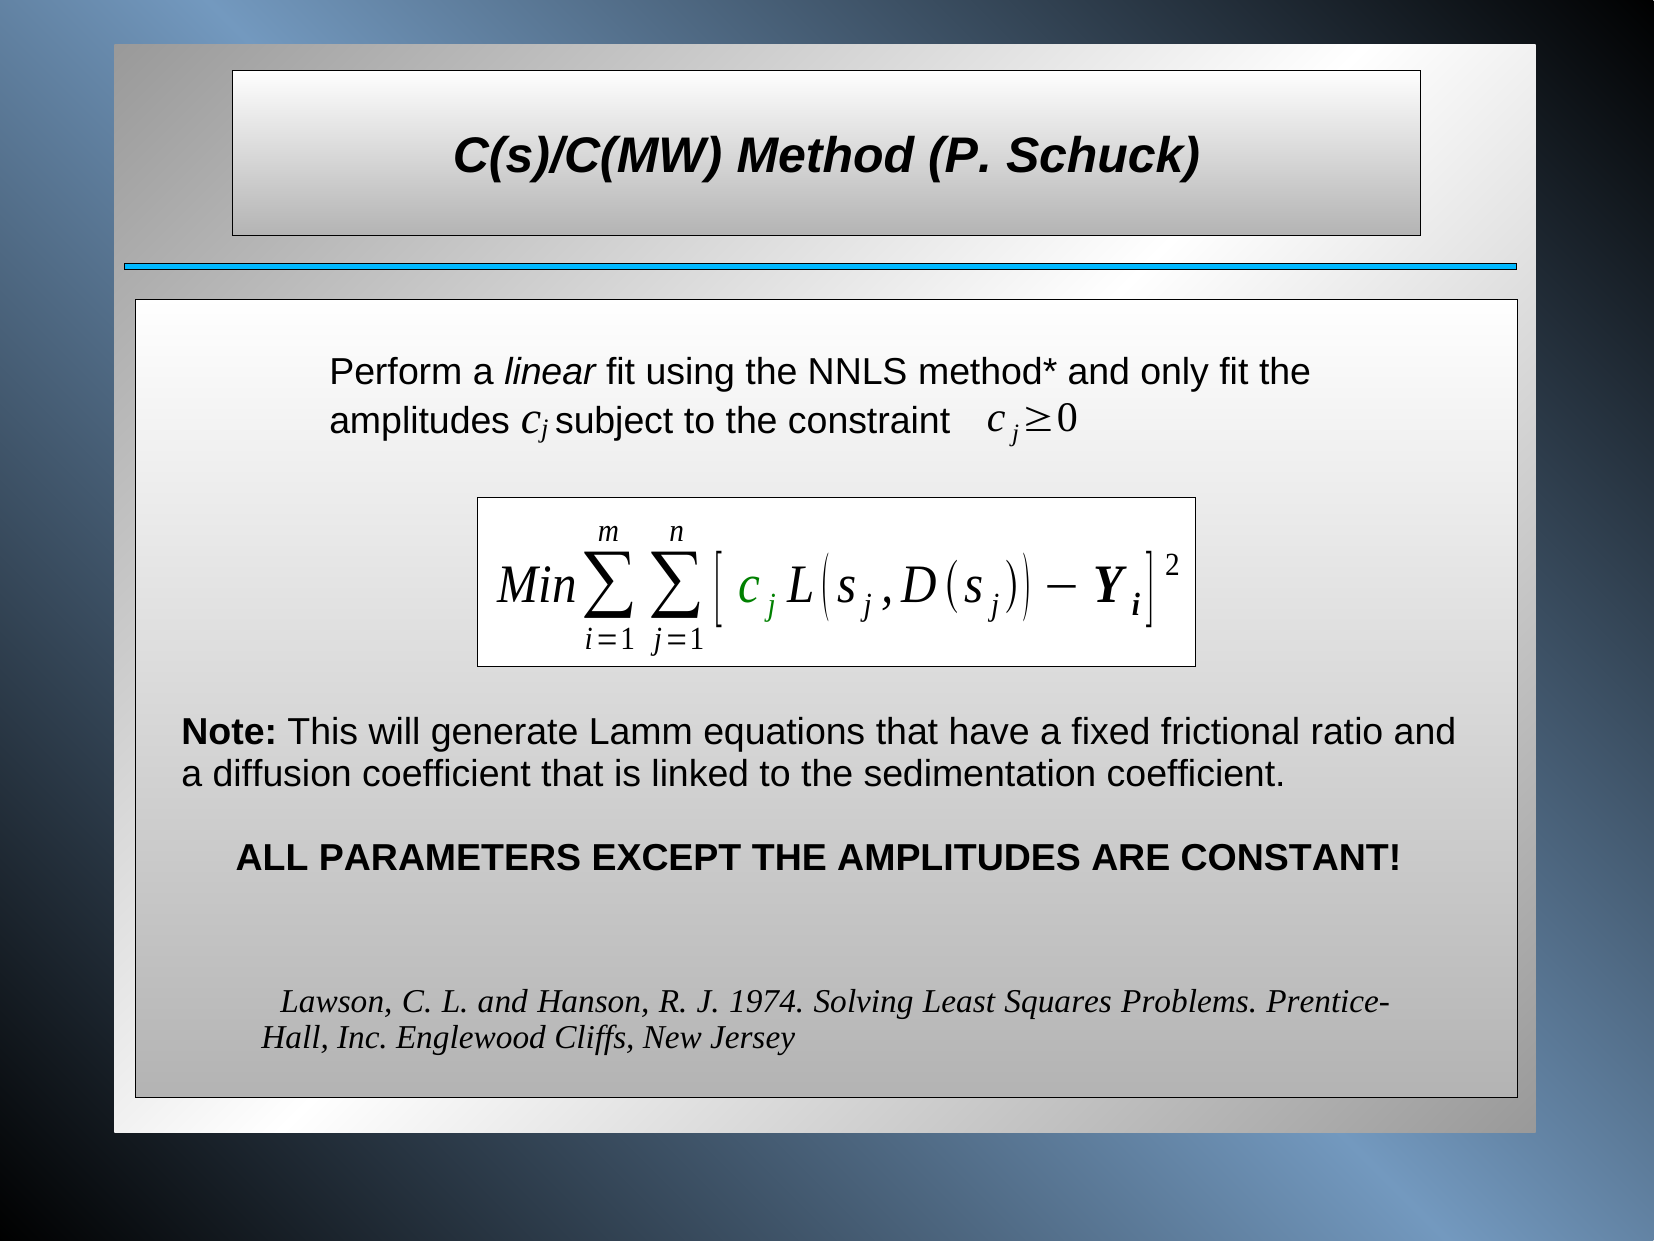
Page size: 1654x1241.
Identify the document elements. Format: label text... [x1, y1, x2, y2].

text_box [124, 263, 1517, 270]
chart [481, 511, 1192, 657]
text_box Note: This will generate Lamm equations that have a fixed frictional ratio and a diffusion coefficient that is linked to the sedimentation coefficient. ALL PARAMETERS EXCEPT THE AMPLITUDES ARE CONSTANT! [181, 710, 1478, 879]
text_box [232, 70, 1421, 236]
chart [975, 394, 1088, 448]
text_box [135, 299, 1518, 1098]
text_box Lawson, C. L. and Hanson, R. J. 1974. Solving Least Squares Problems. Prentice-Hall, Inc. Englewood Cliffs, New Jersey [261, 982, 1393, 1074]
text_box C(s)/C(MW) Method (P. Schuck) [246, 127, 1407, 195]
text_box Perform a linear fit using the NNLS method* and only fit the amplitudes cj subject to the constraint [329, 350, 1325, 473]
